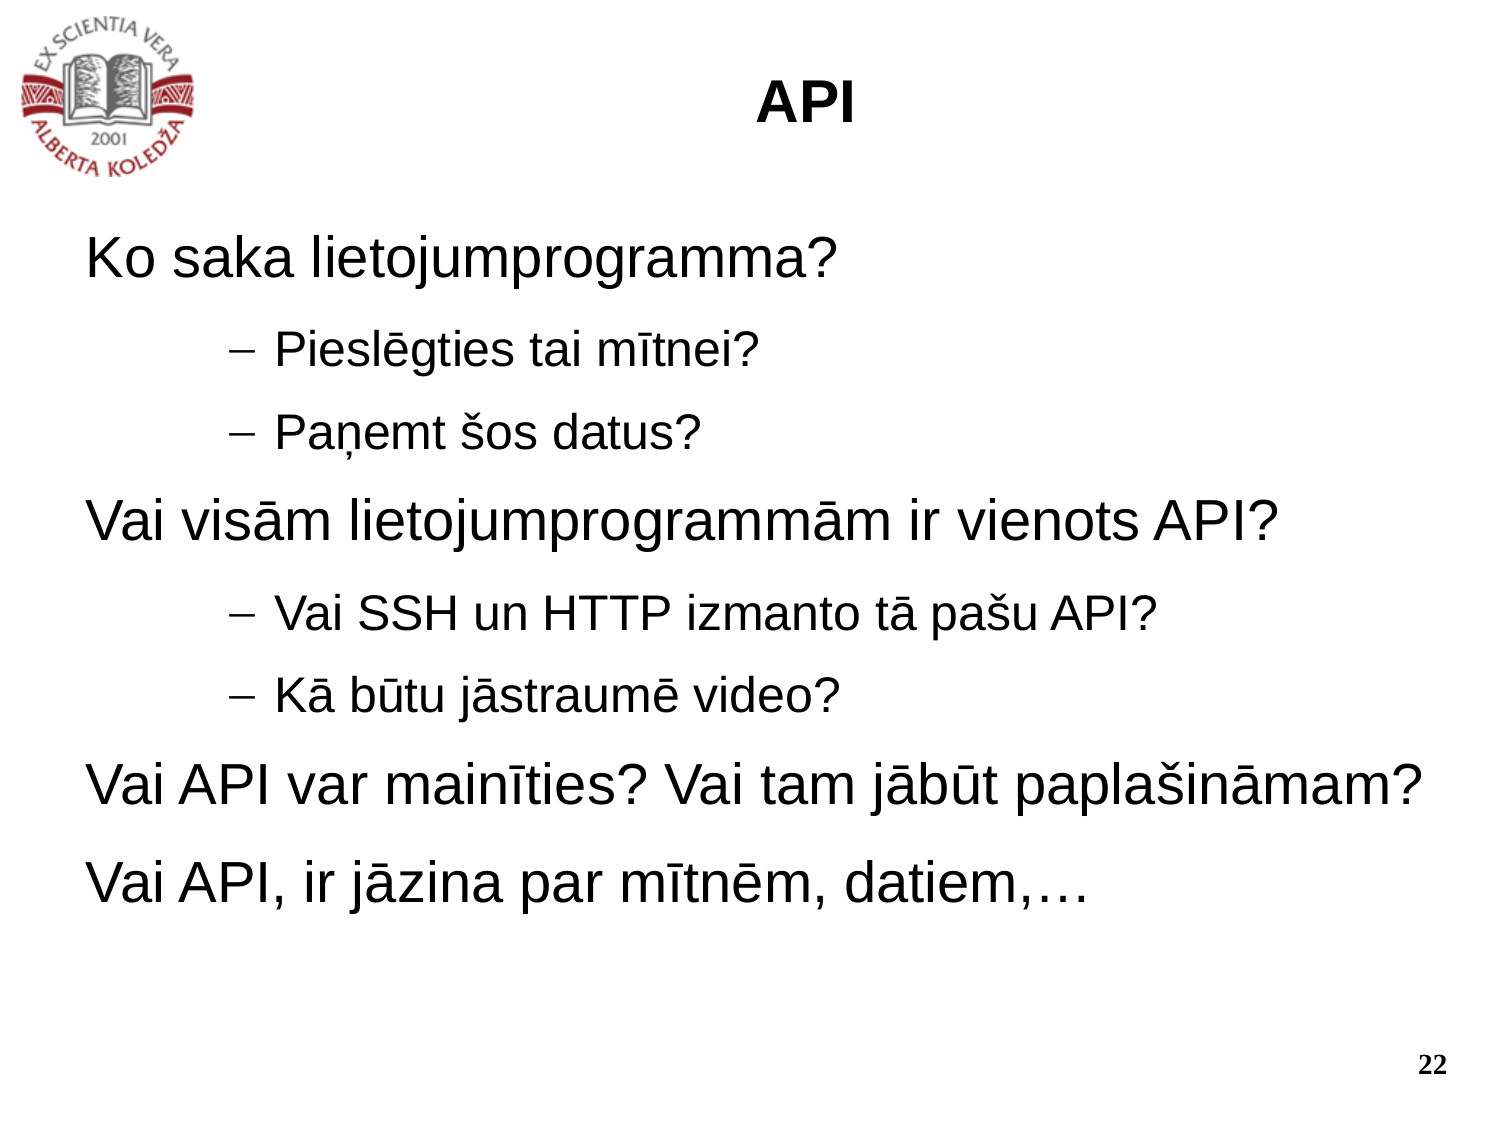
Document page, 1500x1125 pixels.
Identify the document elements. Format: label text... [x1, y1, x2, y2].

list Ko saka lietojumprogramma? Pieslēgties tai mītnei? Paņemt šos datus? Vai visām lietojumprogrammām ir vienots API? Vai SSH un HTTP izmanto tā pašu API? Kā būtu jāstraumē video? Vai API var mainīties? Vai tam jābūt paplašināmam? Vai API, ir jāzina par mītnēm, datiem,… [85, 216, 1436, 959]
picture [21, 16, 194, 177]
text_box <skaitlis> [1312, 1037, 1463, 1101]
title API [187, 44, 1425, 150]
